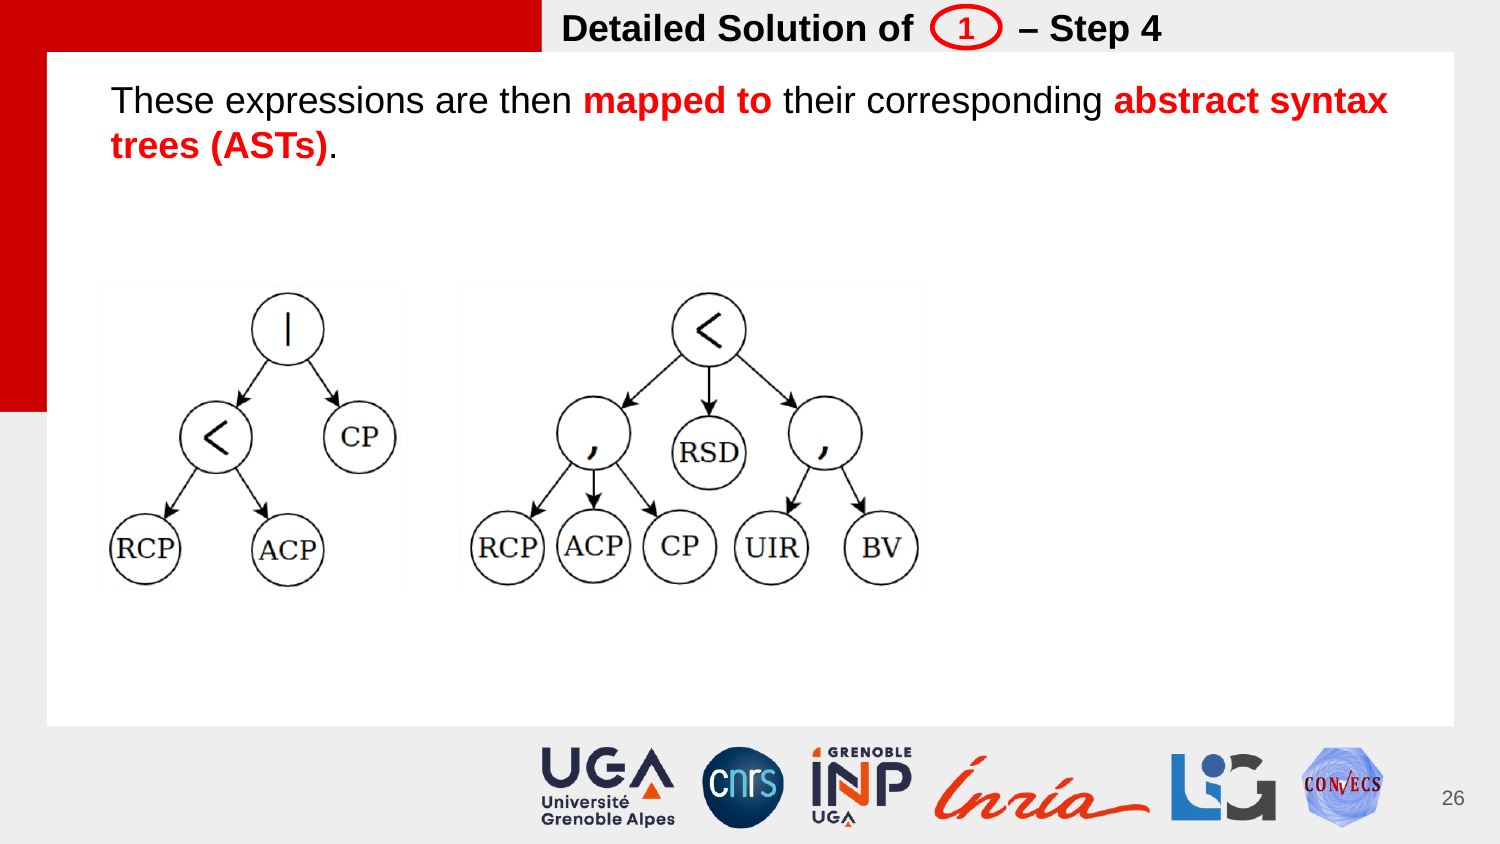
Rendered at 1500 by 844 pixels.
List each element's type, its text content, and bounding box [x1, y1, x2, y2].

picture [0, 0, 1500, 844]
text_box 1 [932, 6, 1001, 49]
slide_number <numéro> [1389, 764, 1480, 830]
text_box These expressions are then mapped to their corresponding abstract syntax trees (ASTs). [95, 72, 1405, 179]
text_box Detailed Solution of – Step 4 [546, 0, 1441, 55]
